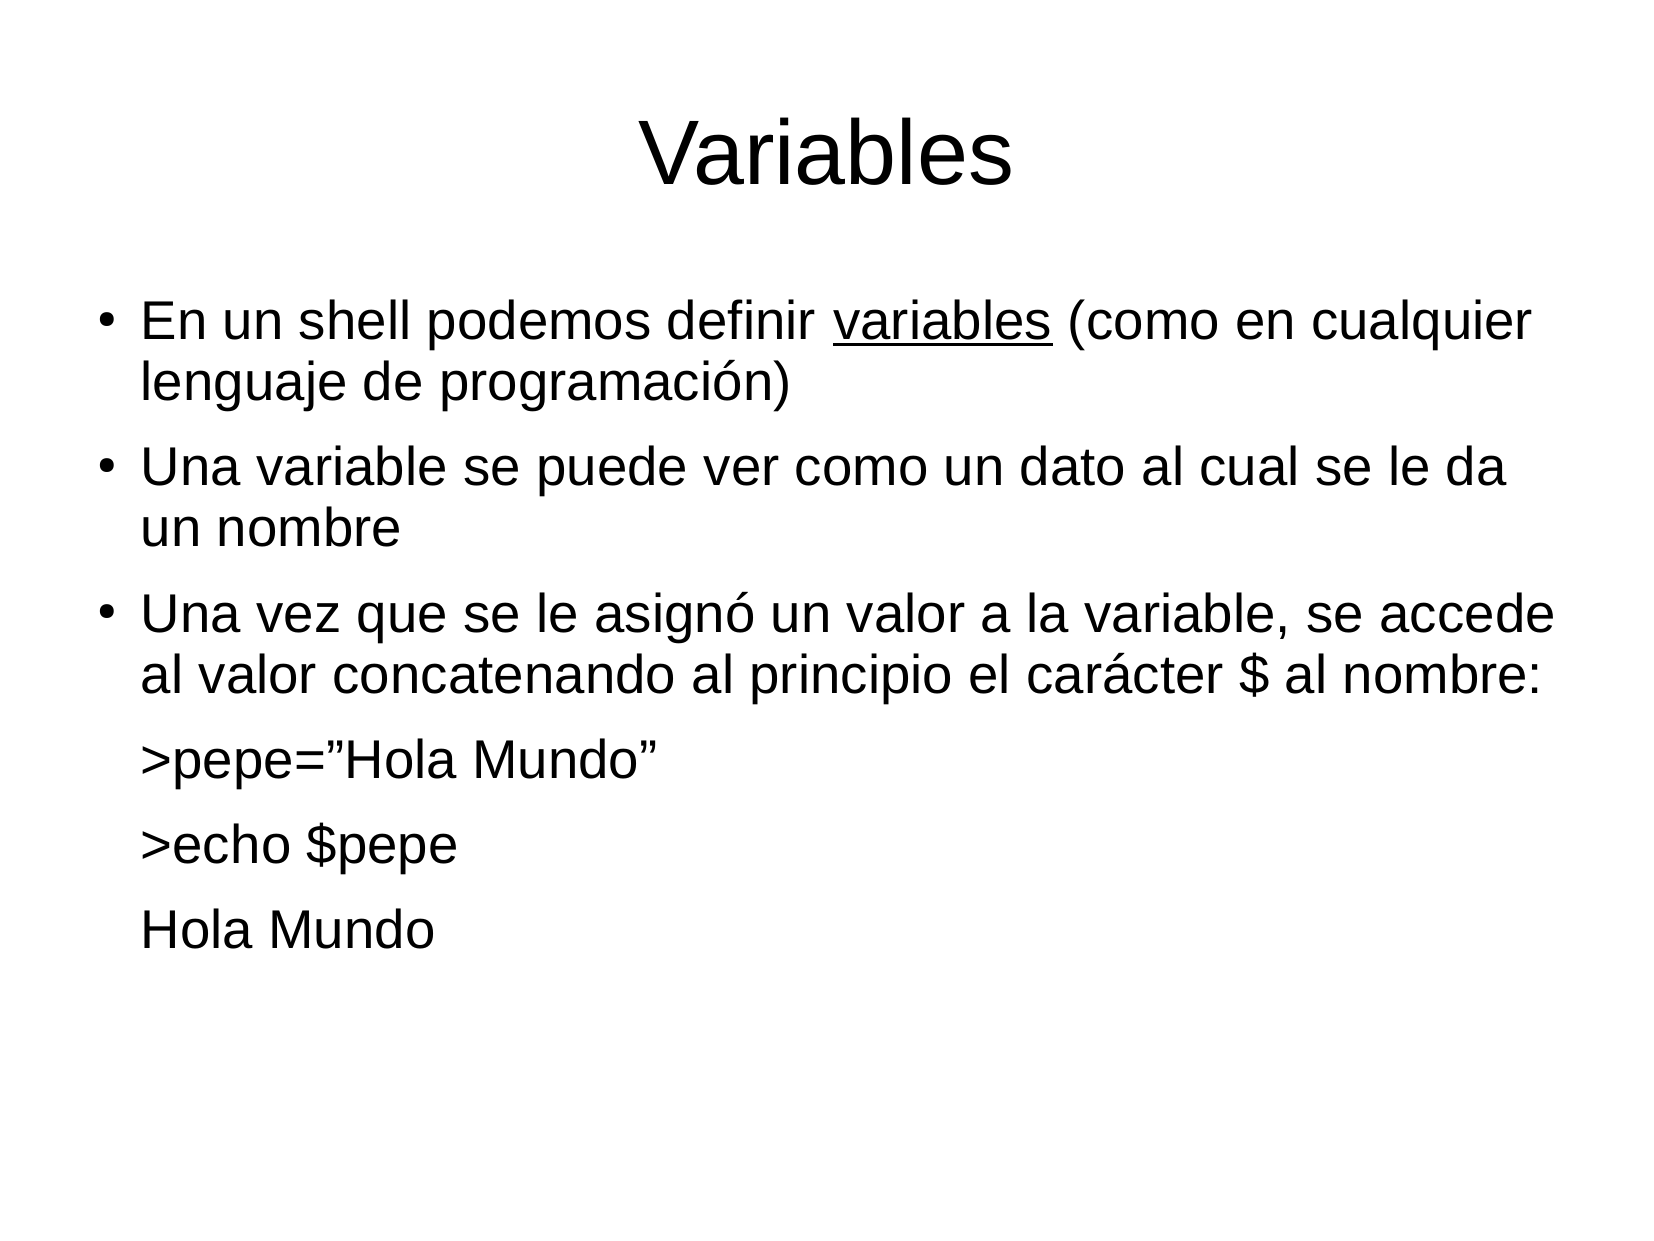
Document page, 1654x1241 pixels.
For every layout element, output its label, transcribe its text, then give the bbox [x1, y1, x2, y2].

list En un shell podemos definir variables (como en cualquier lenguaje de programación) Una variable se puede ver como un dato al cual se le da un nombre Una vez que se le asignó un valor a la variable, se accede al valor concatenando al principio el carácter $ al nombre: >pepe=”Hola Mundo” >echo $pepe Hola Mundo [82, 290, 1571, 1010]
title Variables [82, 49, 1571, 257]
